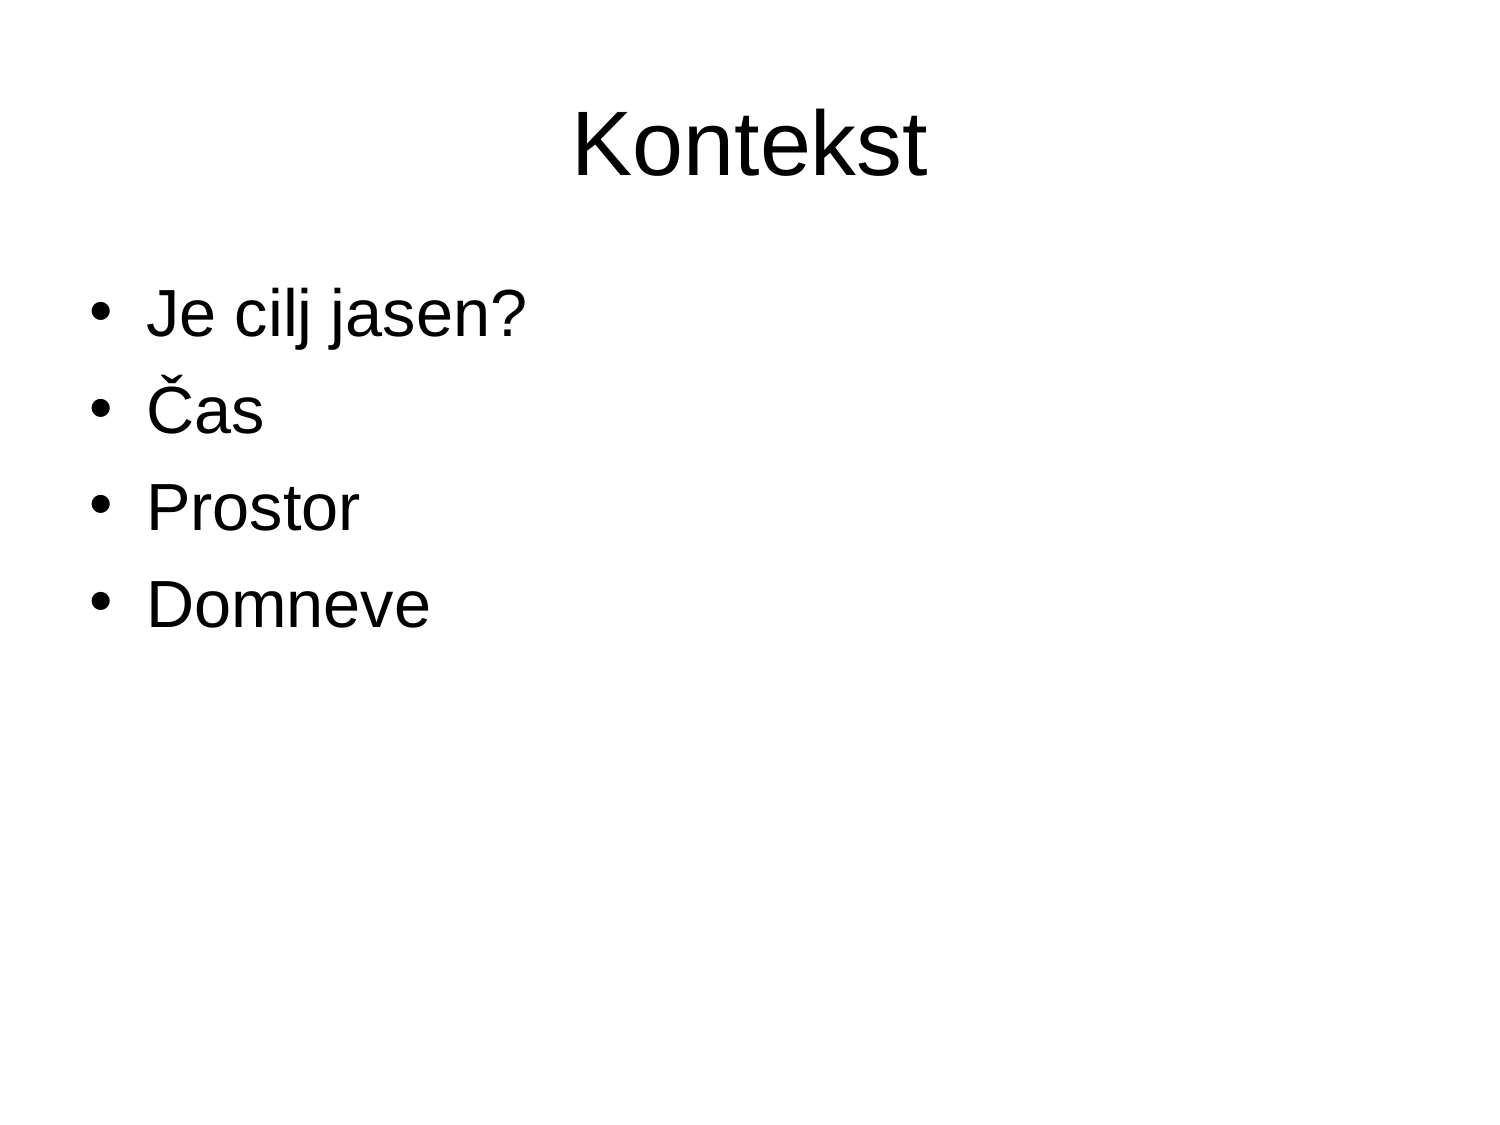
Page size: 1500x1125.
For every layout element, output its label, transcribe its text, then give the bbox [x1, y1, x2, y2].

list Je cilj jasen? Čas Prostor Domneve [75, 262, 1426, 1006]
title Kontekst [75, 45, 1426, 233]
